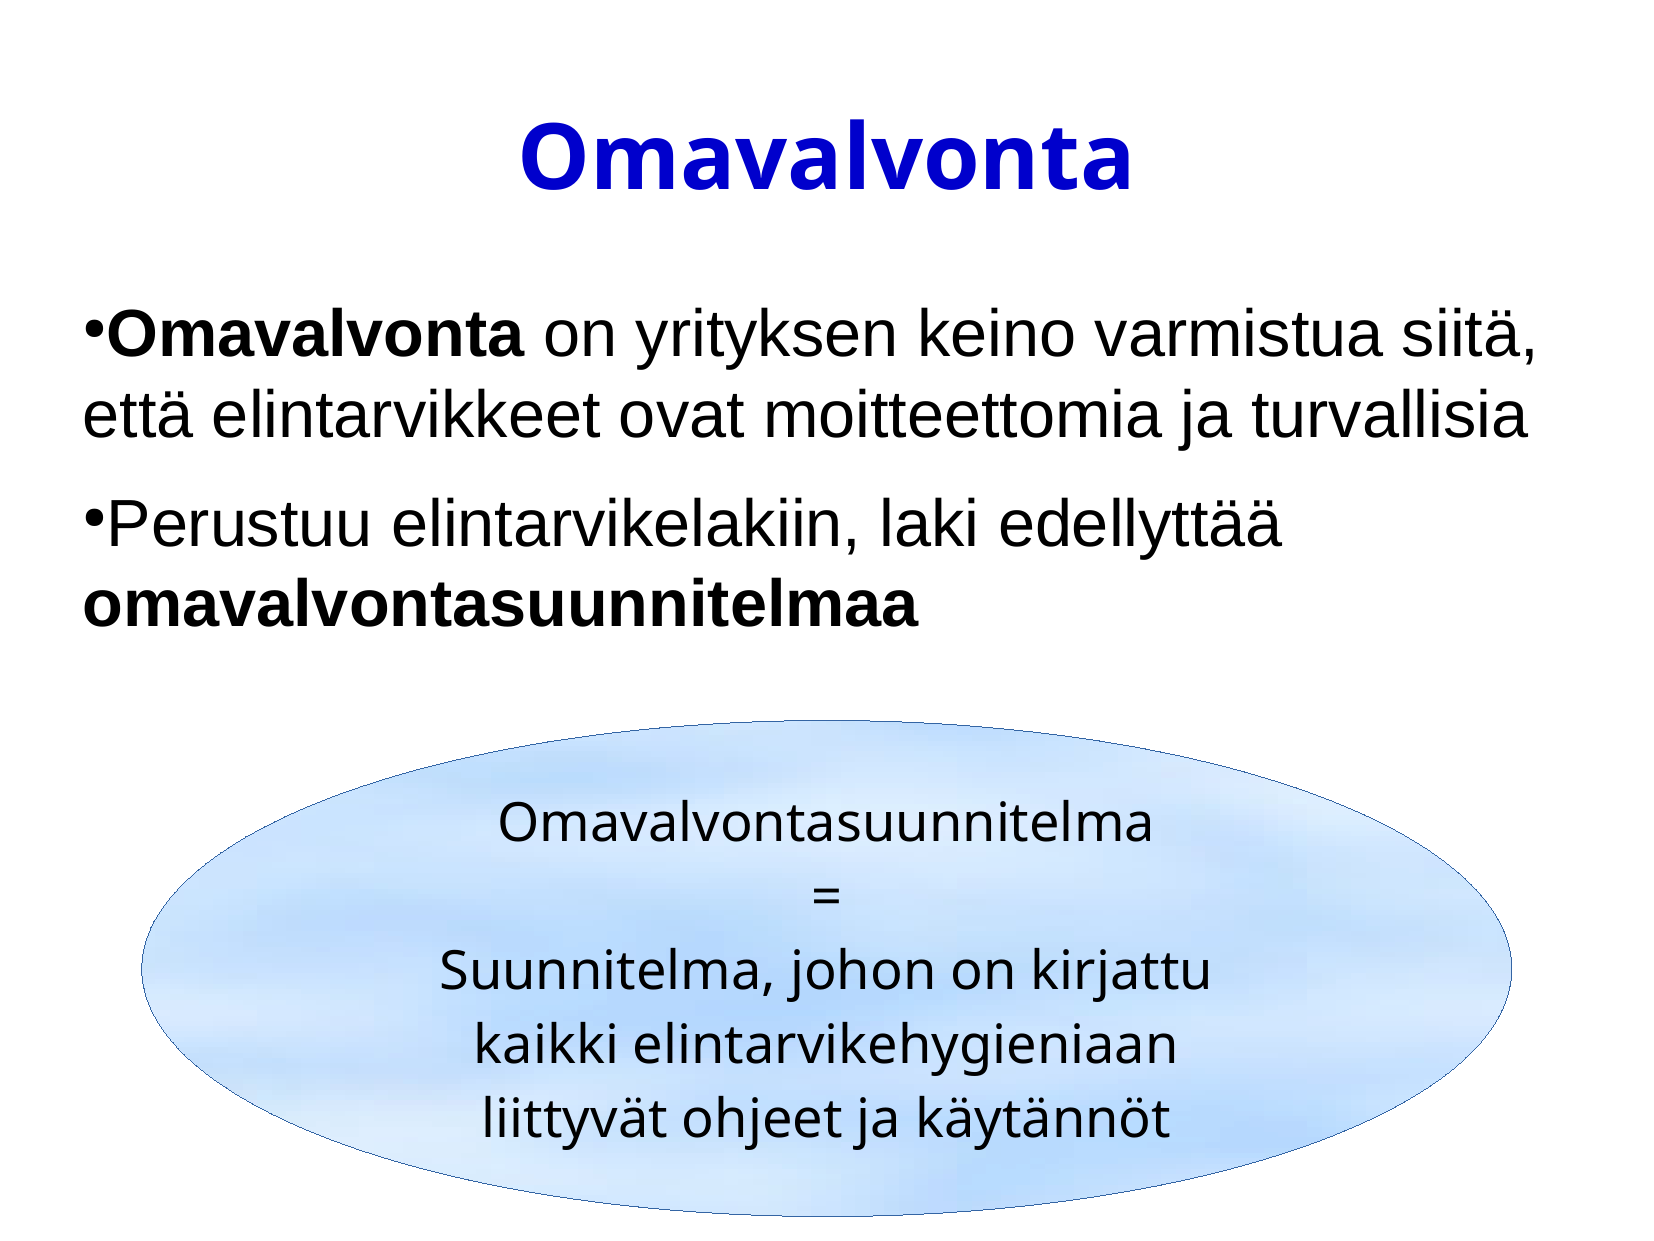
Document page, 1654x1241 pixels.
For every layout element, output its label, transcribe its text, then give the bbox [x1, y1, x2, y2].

list Omavalvonta on yrityksen keino varmistua siitä, että elintarvikkeet ovat moitteettomia ja turvallisia Perustuu elintarvikelakiin, laki edellyttää omavalvontasuunnitelmaa [82, 290, 1571, 1010]
text_box Omavalvontasuunnitelma = Suunnitelma, johon on kirjattu kaikki elintarvikehygieniaan liittyvät ohjeet ja käytännöt [141, 720, 1512, 1217]
title Omavalvonta [82, 49, 1571, 257]
